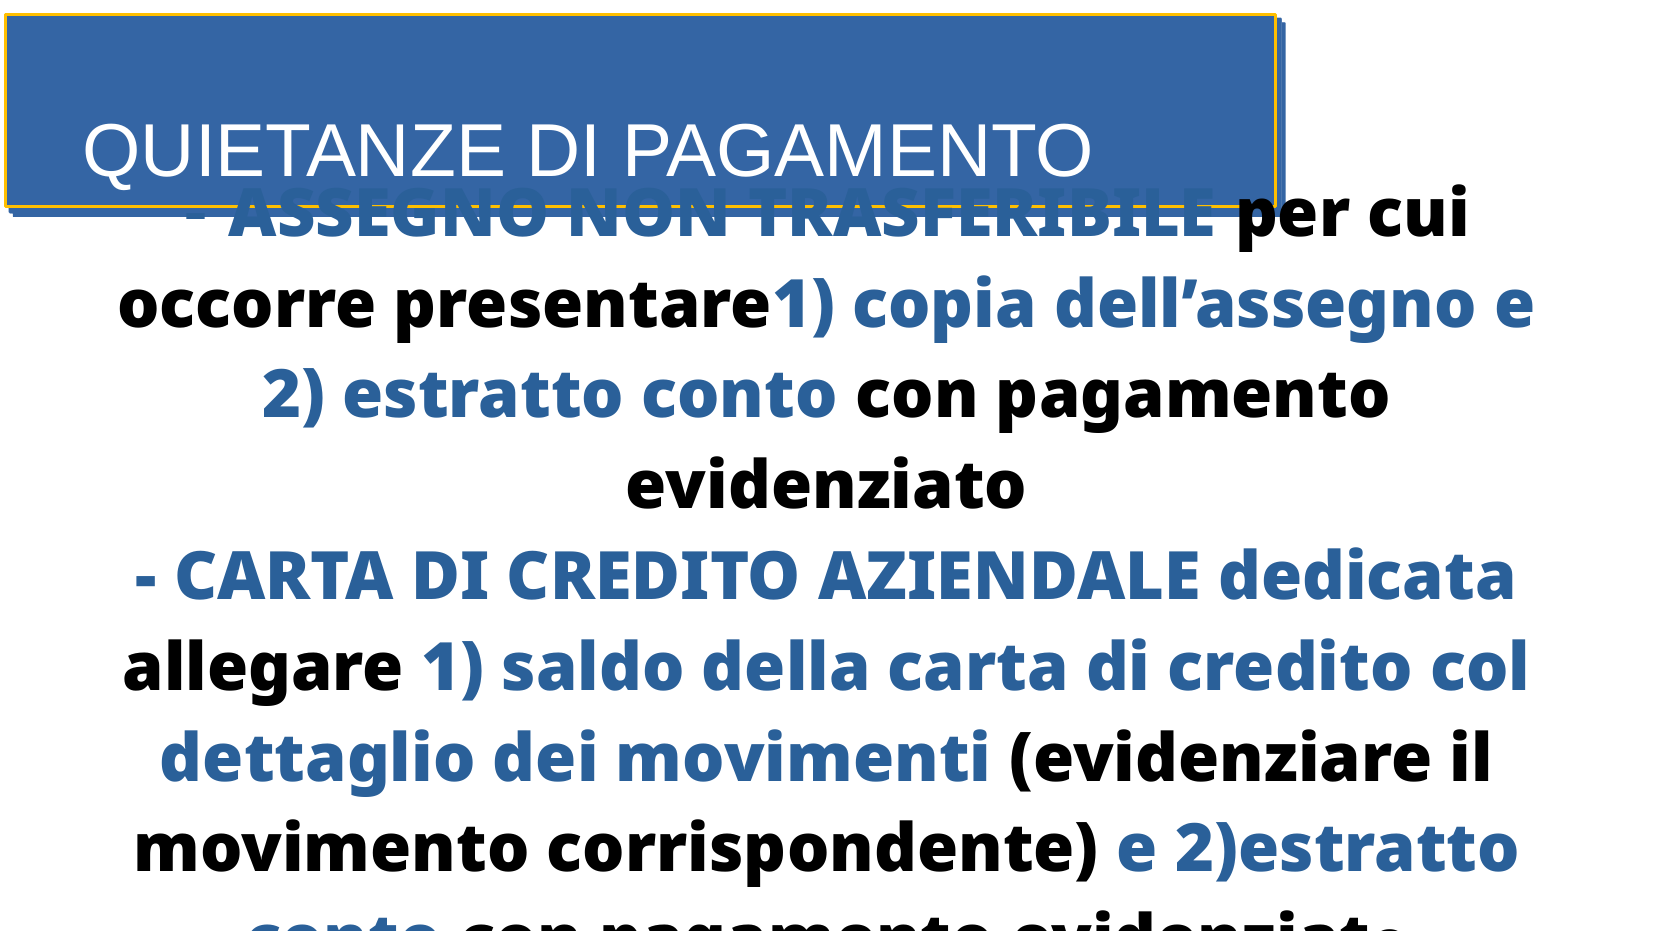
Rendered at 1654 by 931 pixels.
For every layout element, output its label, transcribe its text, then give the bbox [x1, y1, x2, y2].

subtitle - ASSEGNO NON TRASFERIBILE per cui occorre presentare1) copia dell’assegno e 2) estratto conto con pagamento evidenziato - CARTA DI CREDITO AZIENDALE dedicata allegare 1) saldo della carta di credito col dettaglio dei movimenti (evidenziare il movimento corrispondente) e 2)estratto conto con pagamento evidenziato [88, 152, 1565, 911]
title QUIETANZE DI PAGAMENTO [82, 35, 1235, 266]
